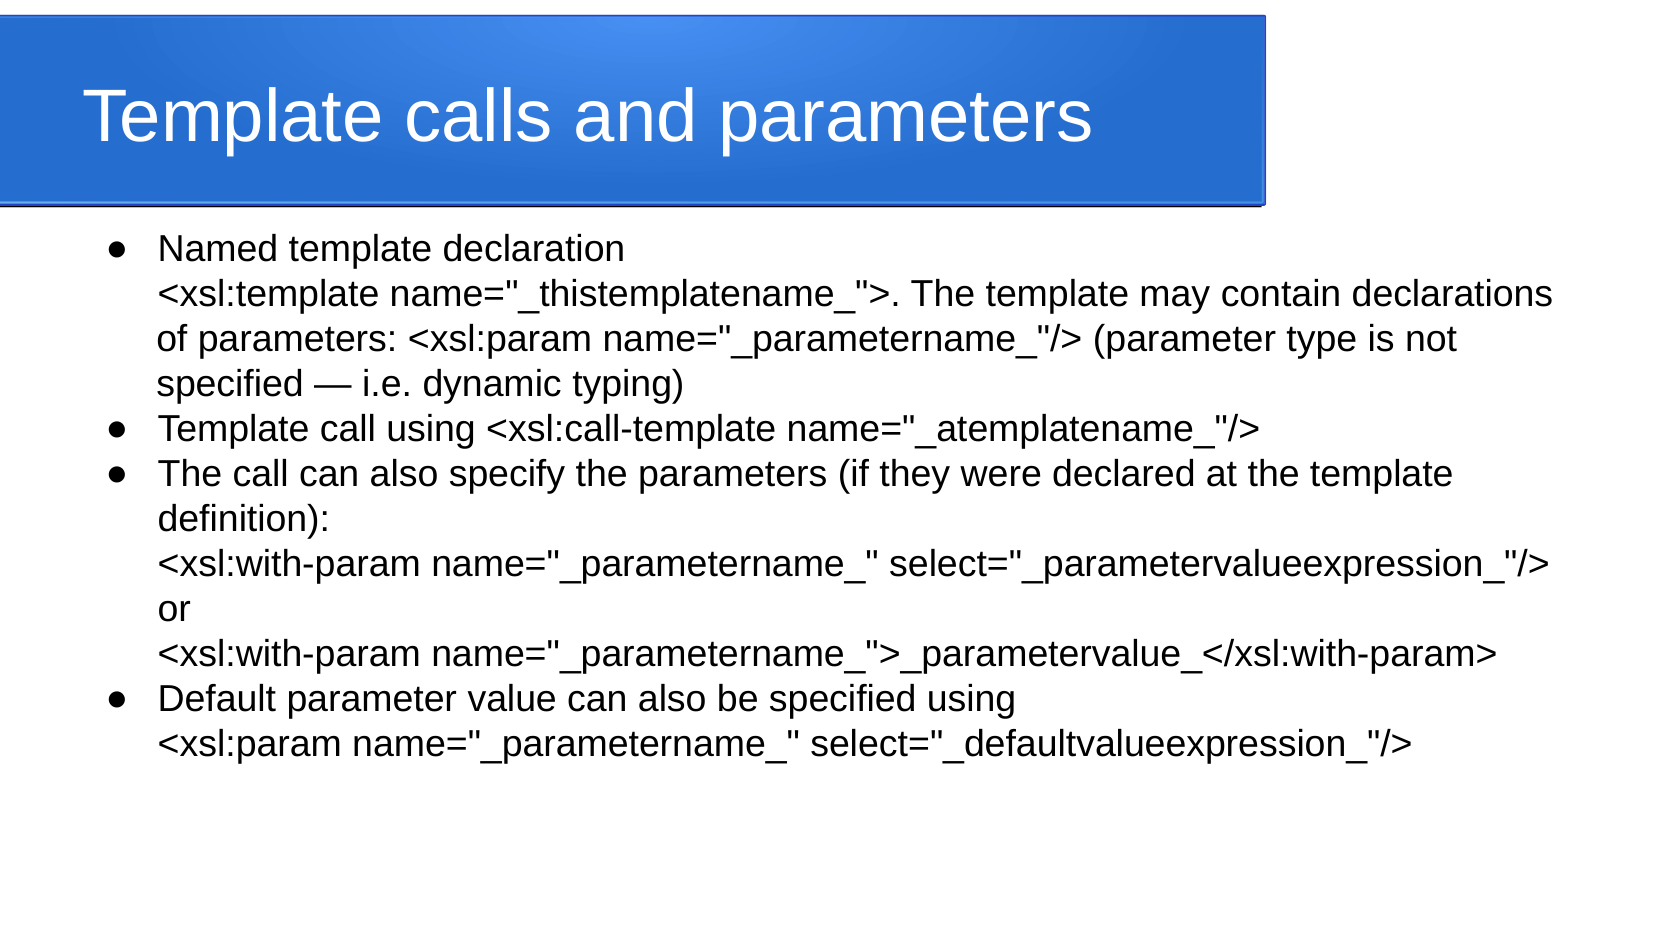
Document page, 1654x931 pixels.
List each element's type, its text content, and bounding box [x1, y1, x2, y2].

list Named template declaration <xsl:template name="_thistemplatename_">. The template may contain declarations of parameters: <xsl:param name="_parametername_"/> (parameter type is not specified — i.e. dynamic typing) Template call using <xsl:call-template name="_atemplatename_"/> The call can also specify the parameters (if they were declared at the template definition): <xsl:with-param name="_parametername_" select="_parametervalueexpression_"/> or <xsl:with-param name="_parametername_">_parametervalue_</xsl:with-param> Default parameter value can also be specified using <xsl:param name="_parametername_" select="_defaultvalueexpression_"/> [82, 224, 1571, 764]
picture [0, 13, 1269, 211]
title Template calls and parameters [82, 35, 1235, 189]
